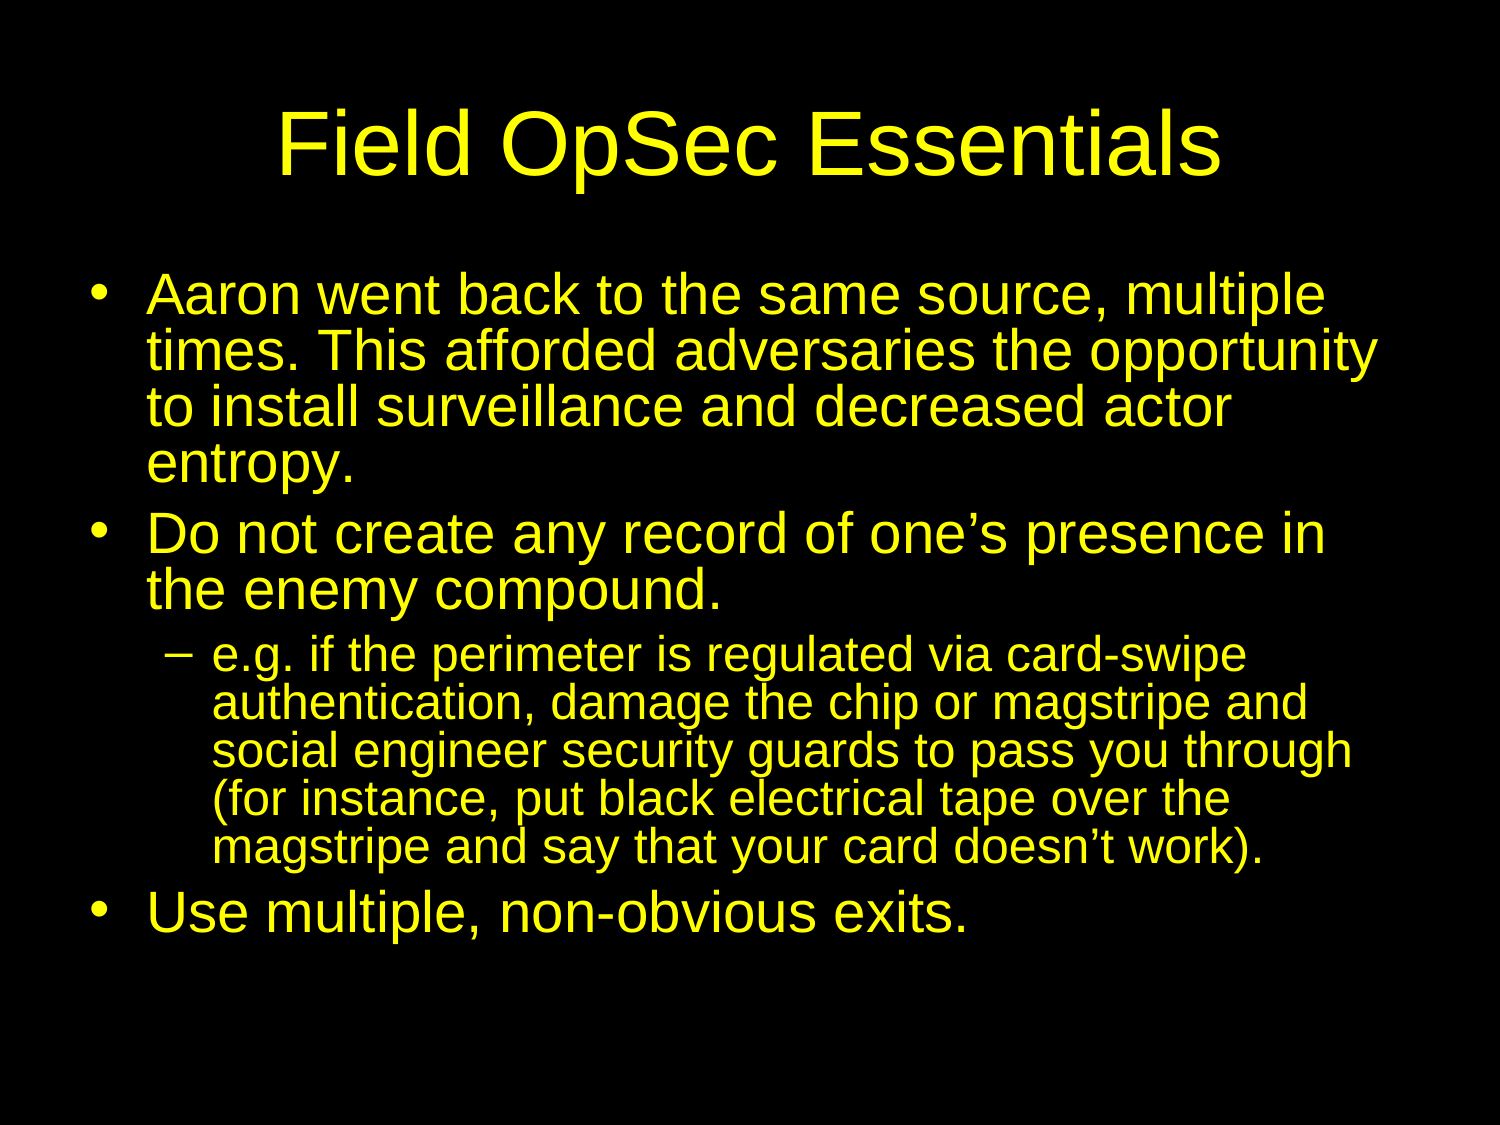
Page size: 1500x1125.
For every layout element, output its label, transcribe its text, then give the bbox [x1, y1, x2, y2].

title Field OpSec Essentials [75, 45, 1426, 233]
list Aaron went back to the same source, multiple times. This afforded adversaries the opportunity to install surveillance and decreased actor entropy. Do not create any record of one’s presence in the enemy compound. e.g. if the perimeter is regulated via card-swipe authentication, damage the chip or magstripe and social engineer security guards to pass you through (for instance, put black electrical tape over the magstripe and say that your card doesn’t work). Use multiple, non-obvious exits. [75, 262, 1426, 1031]
